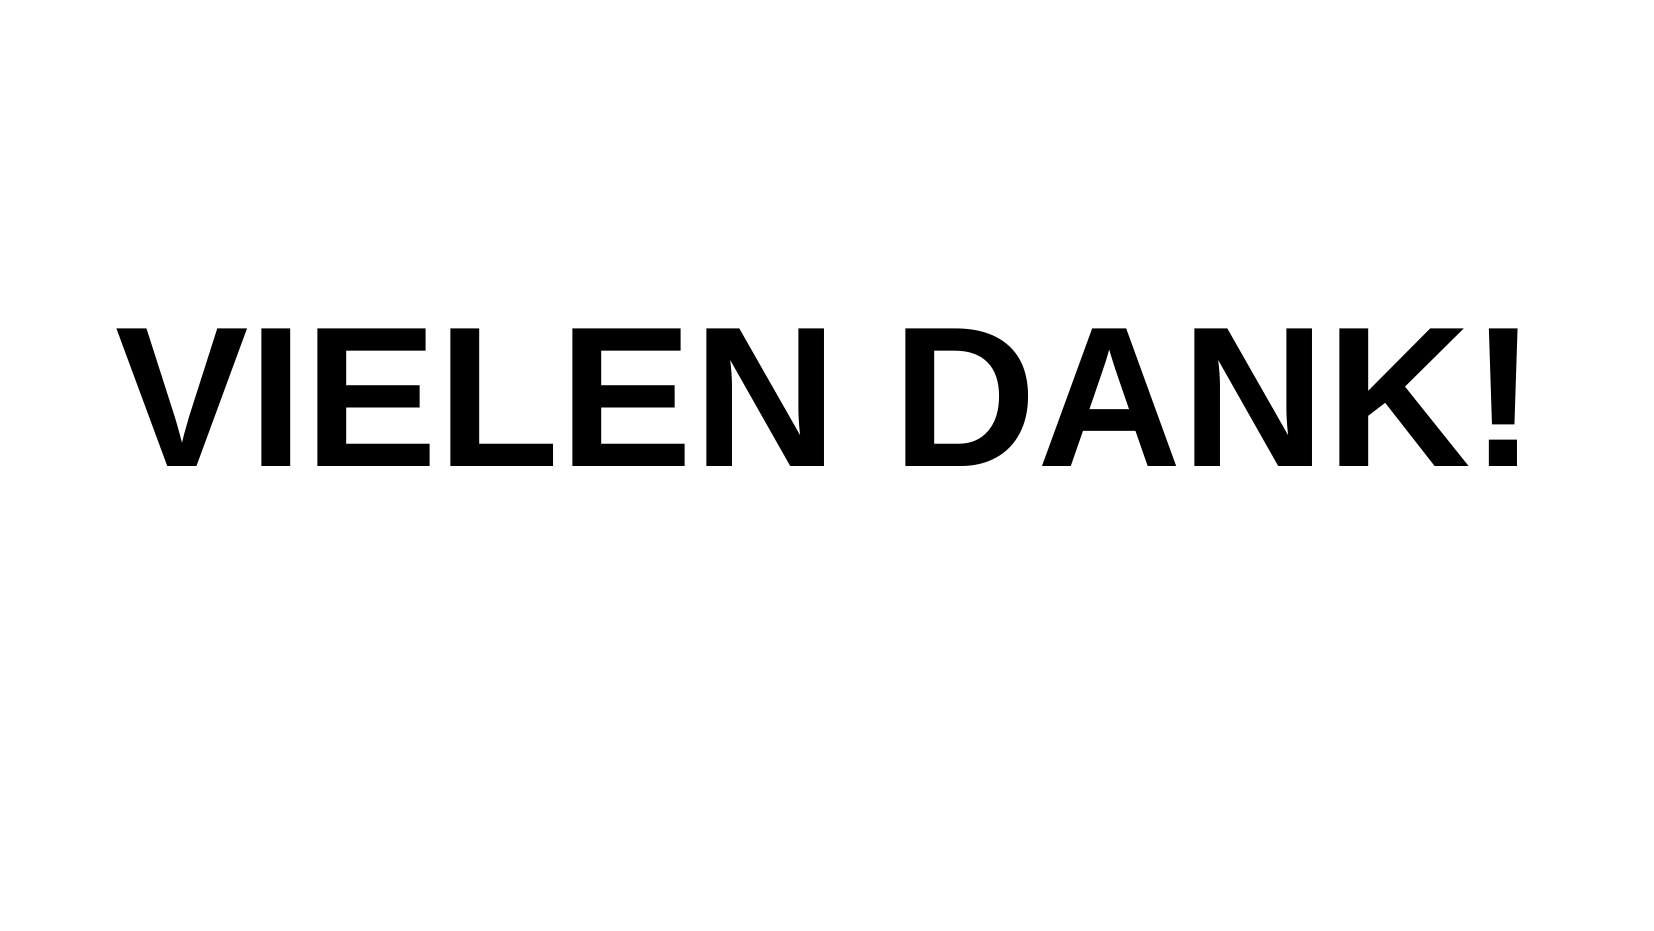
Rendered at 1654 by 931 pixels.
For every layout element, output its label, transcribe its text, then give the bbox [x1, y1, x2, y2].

subtitle VIELEN DANK! [82, 37, 1571, 757]
